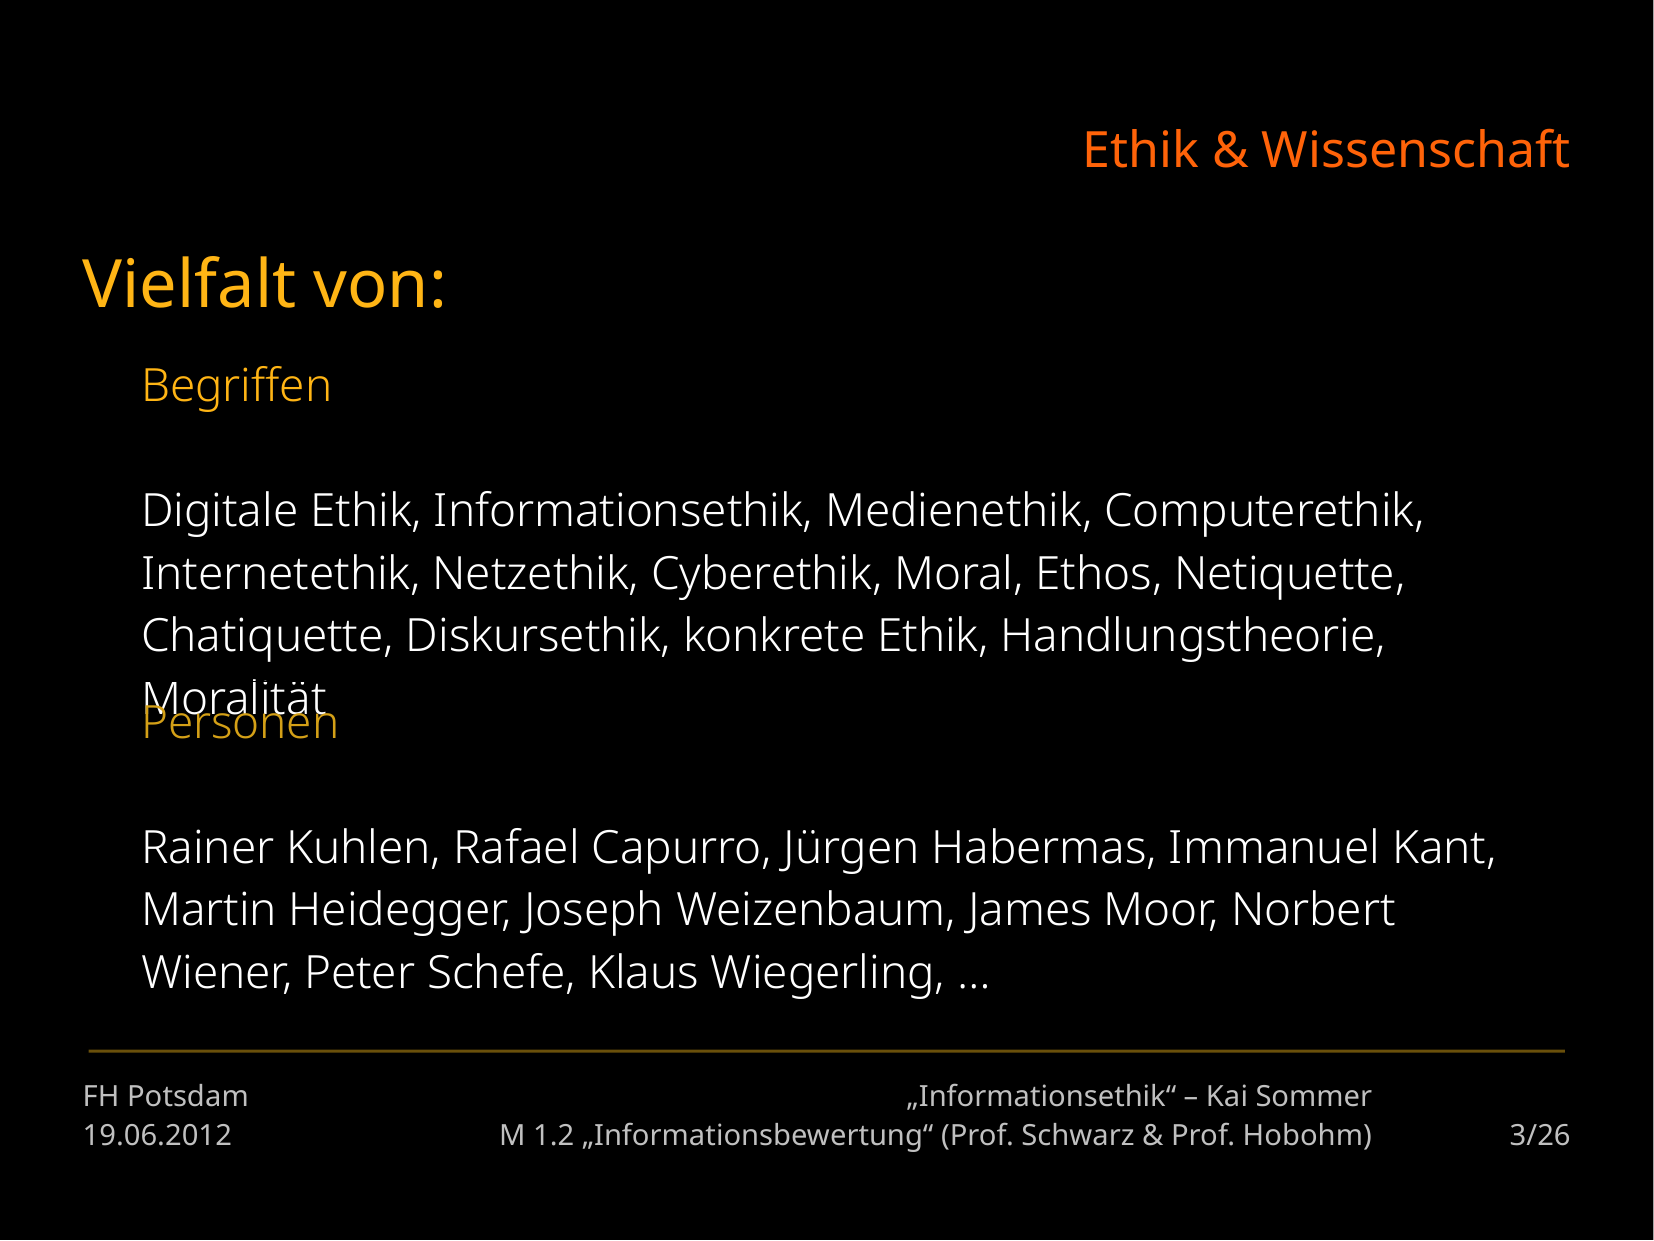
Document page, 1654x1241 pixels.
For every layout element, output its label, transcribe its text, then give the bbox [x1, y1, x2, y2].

list Vielfalt von: [82, 236, 1571, 1109]
title Ethik & Wissenschaft [82, 88, 1571, 207]
text_box Personen Rainer Kuhlen, Rafael Capurro, Jürgen Habermas, Immanuel Kant, Martin Heidegger, Joseph Weizenbaum, James Moor, Norbert Wiener, Peter Schefe, Klaus Wiegerling, … [126, 681, 1528, 955]
text_box Begriffen Digitale Ethik, Informationsethik, Medienethik, Computerethik, Internetethik, Netzethik, Cyberethik, Moral, Ethos, Netiquette, Chatiquette, Diskursethik, konkrete Ethik, Handlungstheorie, Moralität [126, 345, 1528, 618]
